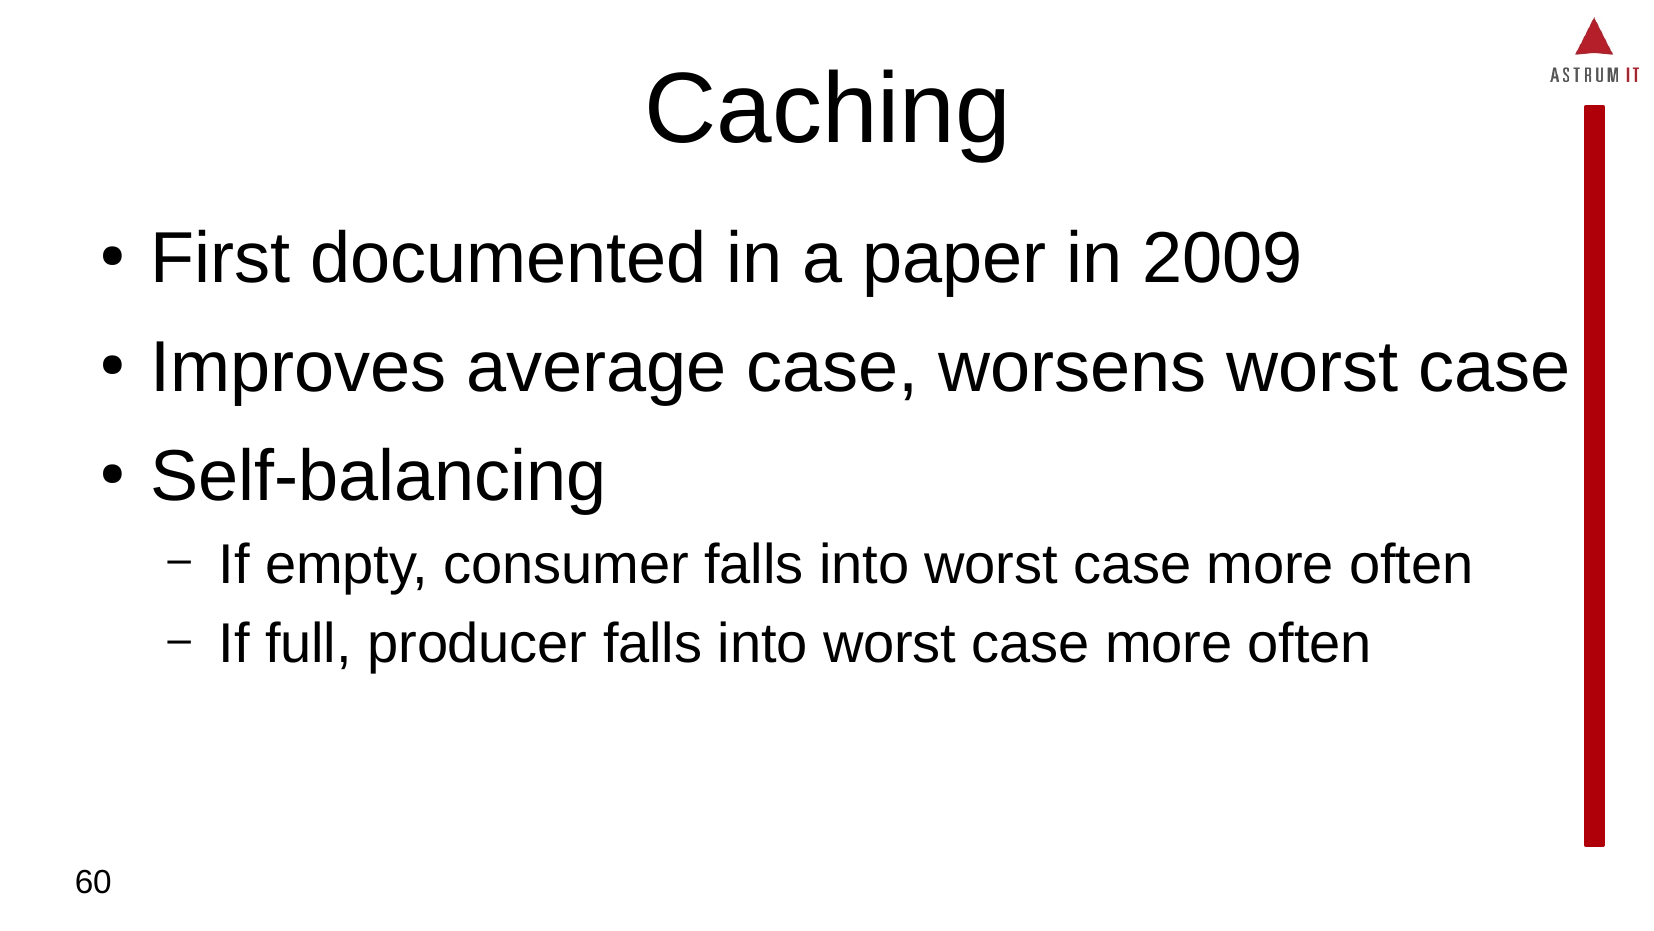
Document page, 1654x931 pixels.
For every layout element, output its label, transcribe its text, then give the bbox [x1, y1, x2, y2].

title Caching [114, 30, 1541, 186]
list First documented in a paper in 2009 Improves average case, worsens worst case Self-balancing If empty, consumer falls into worst case more often If full, producer falls into worst case more often [82, 217, 1571, 757]
picture [1550, 17, 1639, 82]
